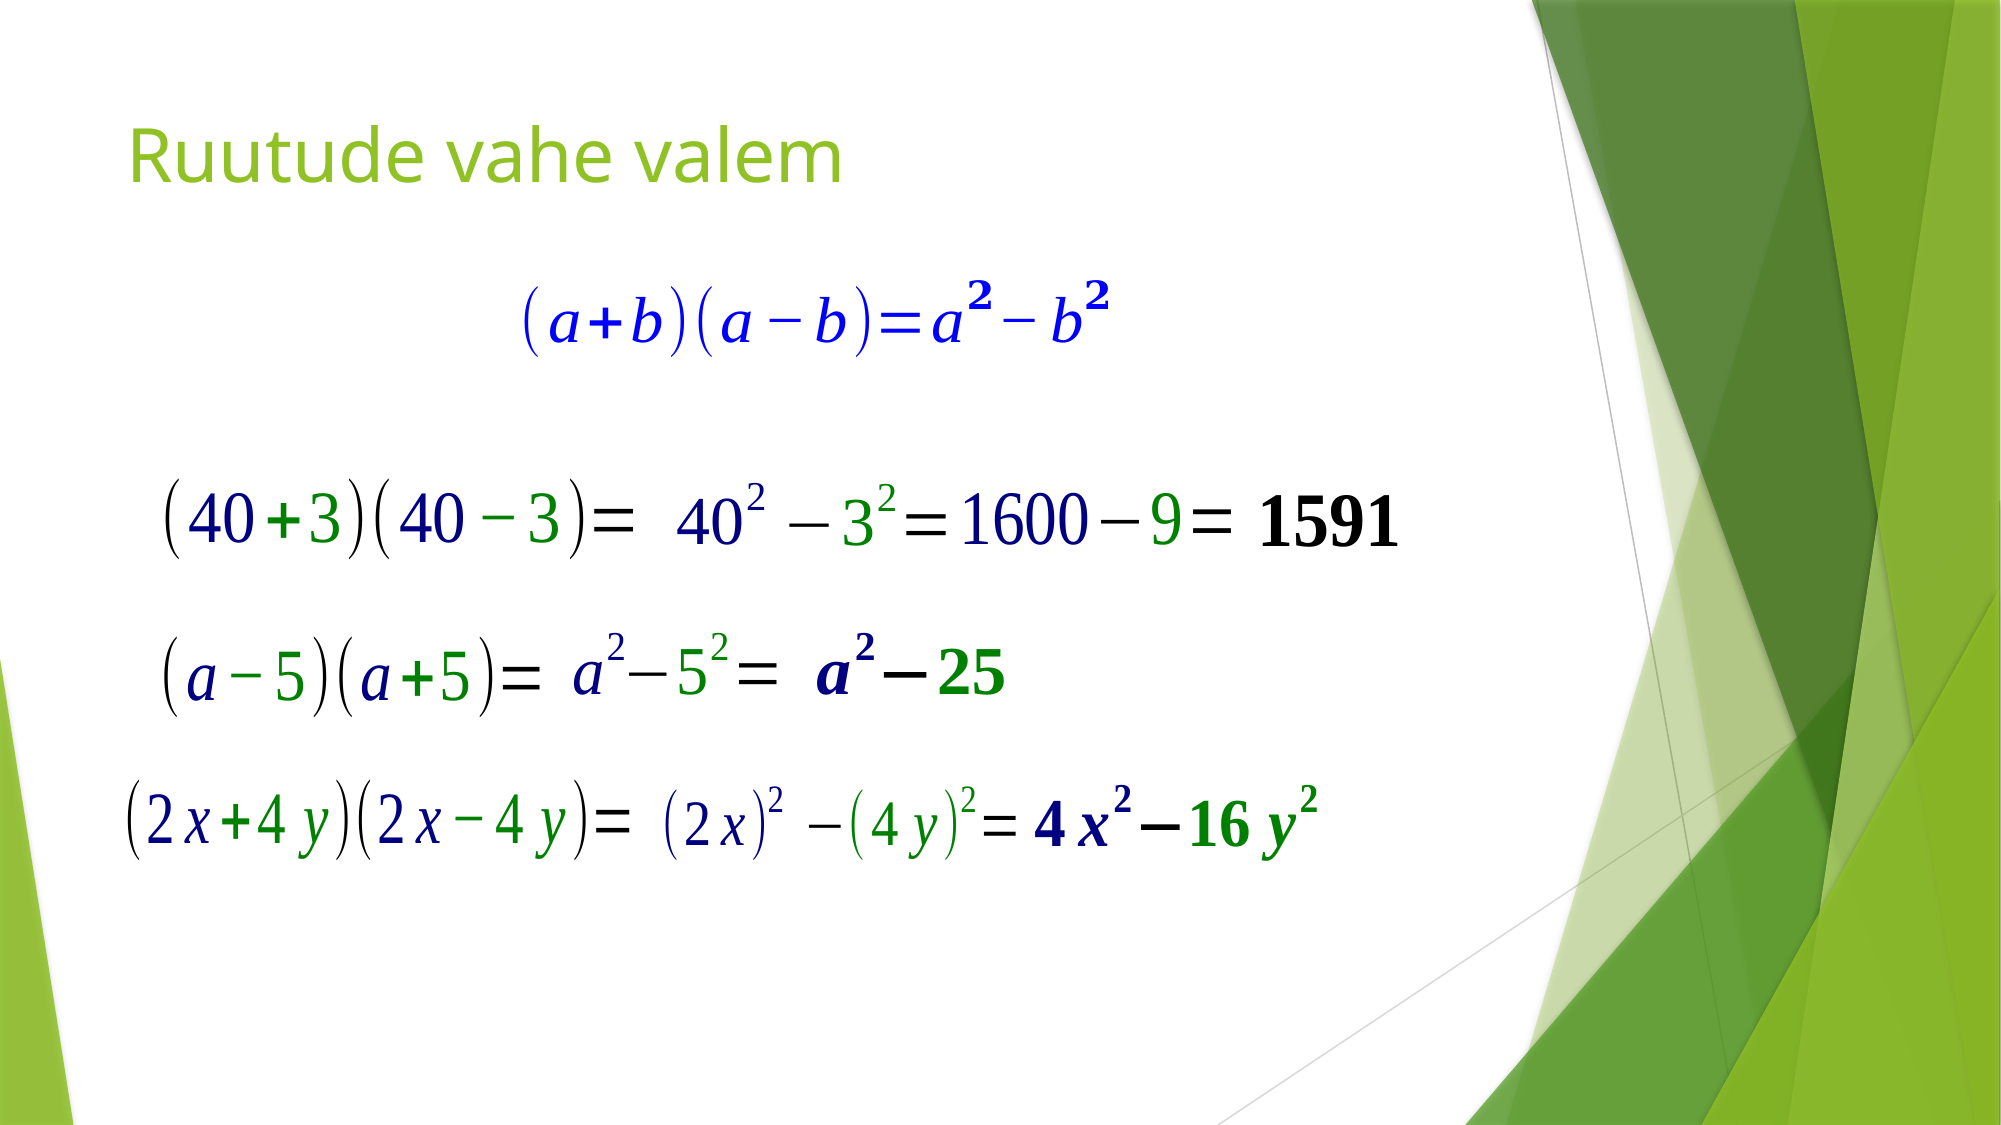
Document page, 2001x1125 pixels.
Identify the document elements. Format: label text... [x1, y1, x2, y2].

title Ruutude vahe valem [111, 99, 1522, 317]
chart [145, 473, 1420, 564]
chart [504, 275, 1125, 362]
chart [110, 774, 1335, 865]
chart [145, 624, 1025, 722]
